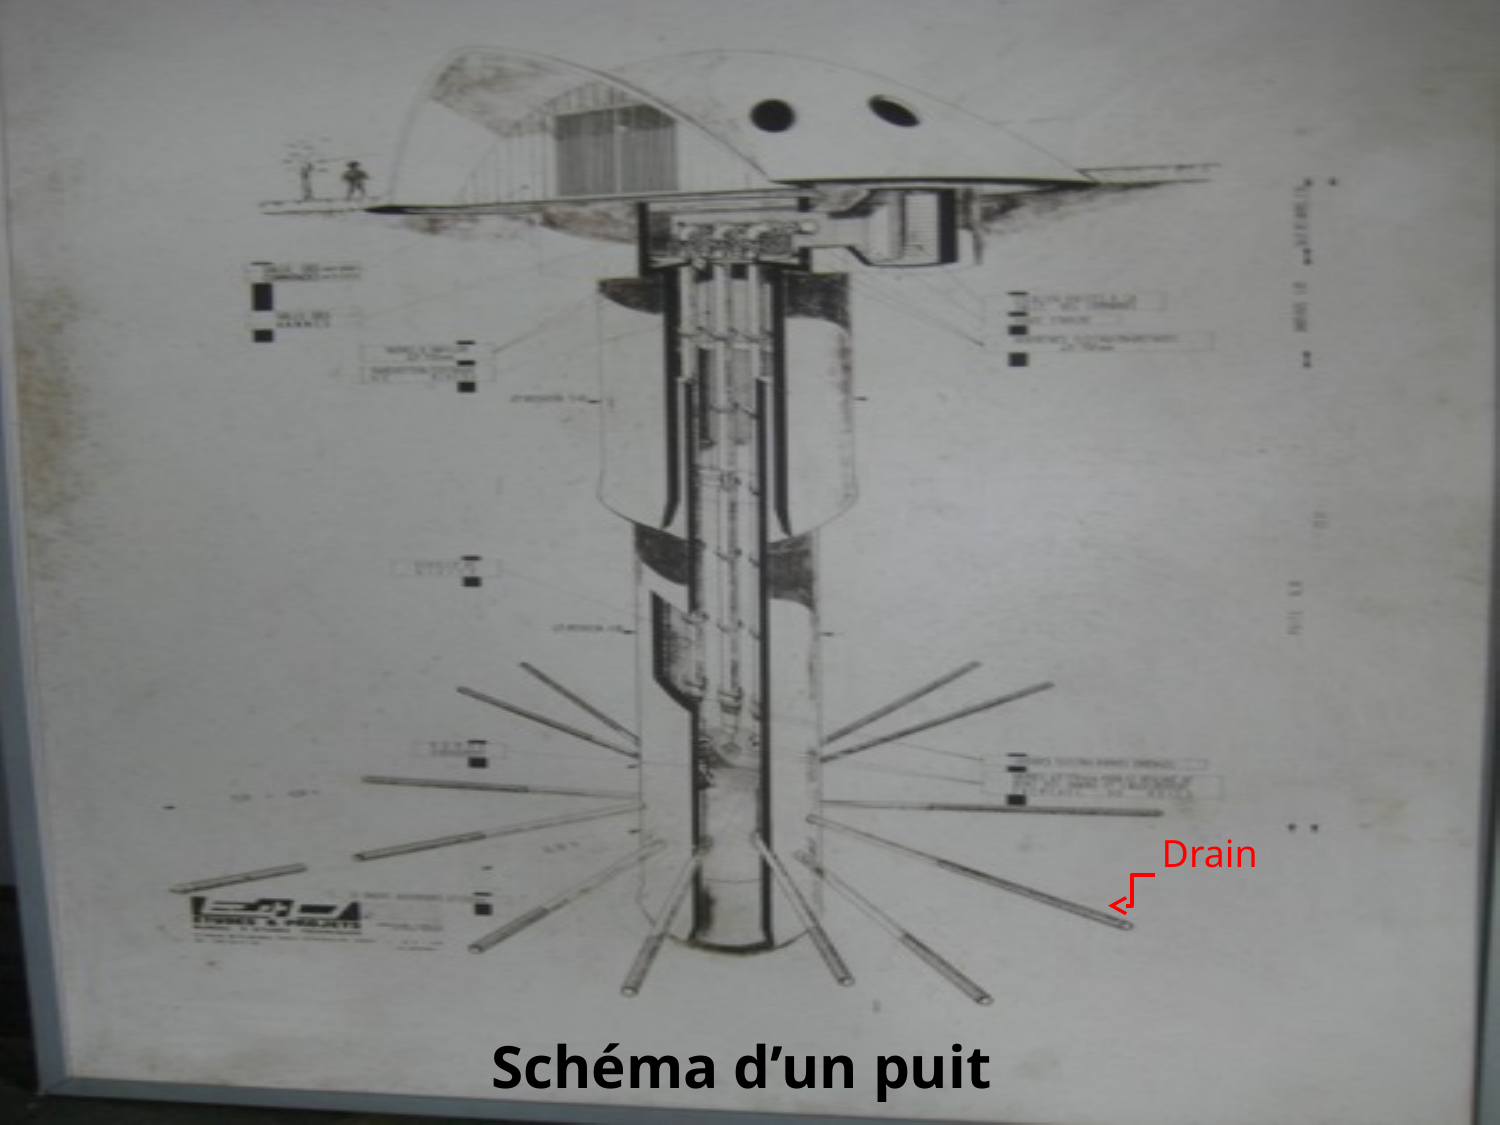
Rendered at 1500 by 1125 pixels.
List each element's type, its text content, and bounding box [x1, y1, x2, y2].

text_box Drain [1146, 822, 1273, 883]
text_box Schéma d’un puit [476, 1023, 1022, 1108]
picture [0, 0, 1500, 1125]
